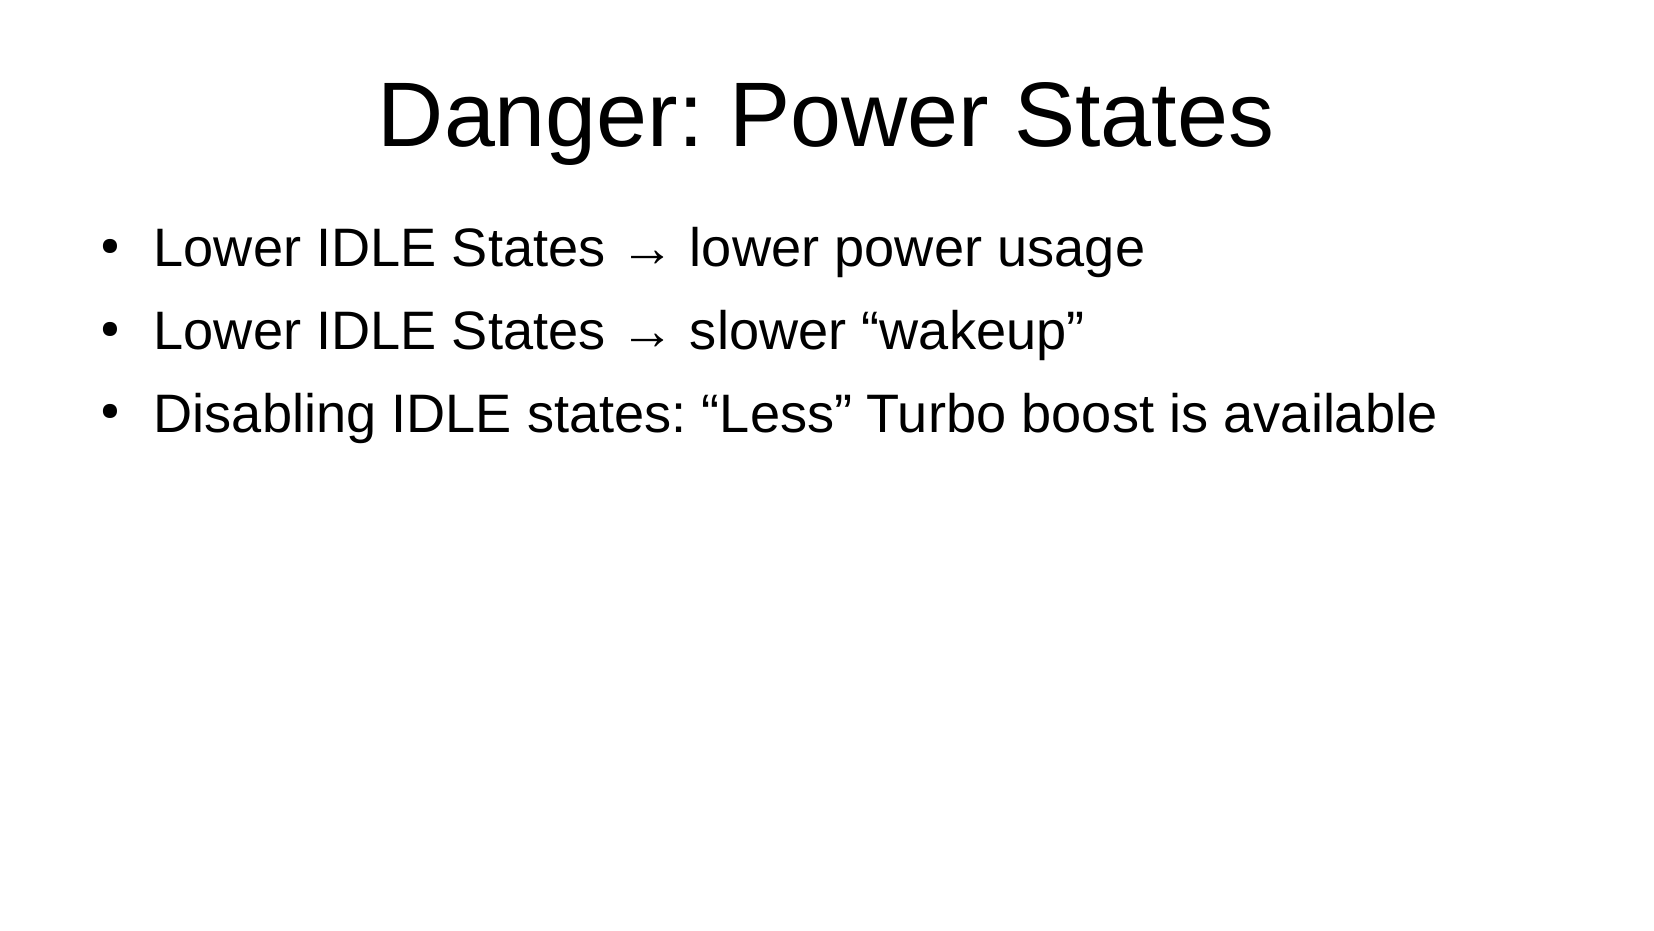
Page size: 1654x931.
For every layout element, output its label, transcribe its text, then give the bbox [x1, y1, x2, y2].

list Lower IDLE States → lower power usage Lower IDLE States → slower “wakeup” Disabling IDLE states: “Less” Turbo boost is available [82, 217, 1571, 758]
title Danger: Power States [82, 37, 1571, 193]
